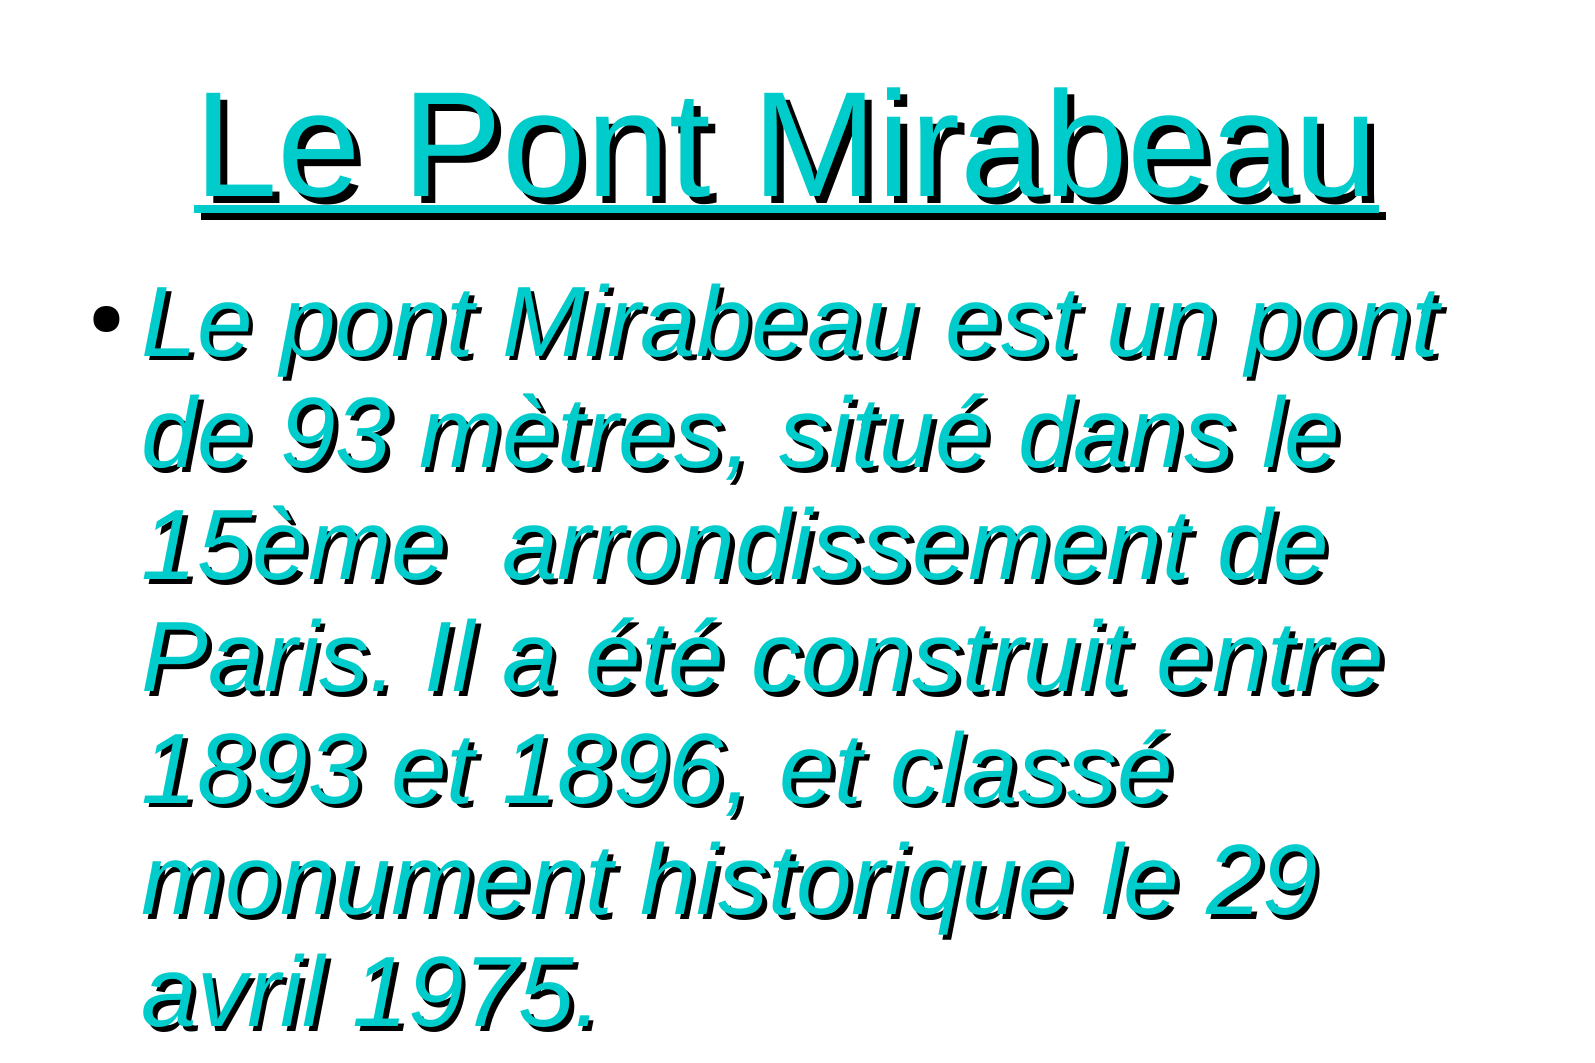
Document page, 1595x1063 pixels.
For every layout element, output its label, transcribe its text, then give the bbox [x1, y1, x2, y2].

title Le Pont Mirabeau [59, 59, 1515, 384]
list Le pont Mirabeau est un pont de 93 mètres, situé dans le 15ème arrondissement de Paris. Il a été construit entre 1893 et 1896, et classé monument historique le 29 avril 1975. [70, 265, 1506, 1048]
